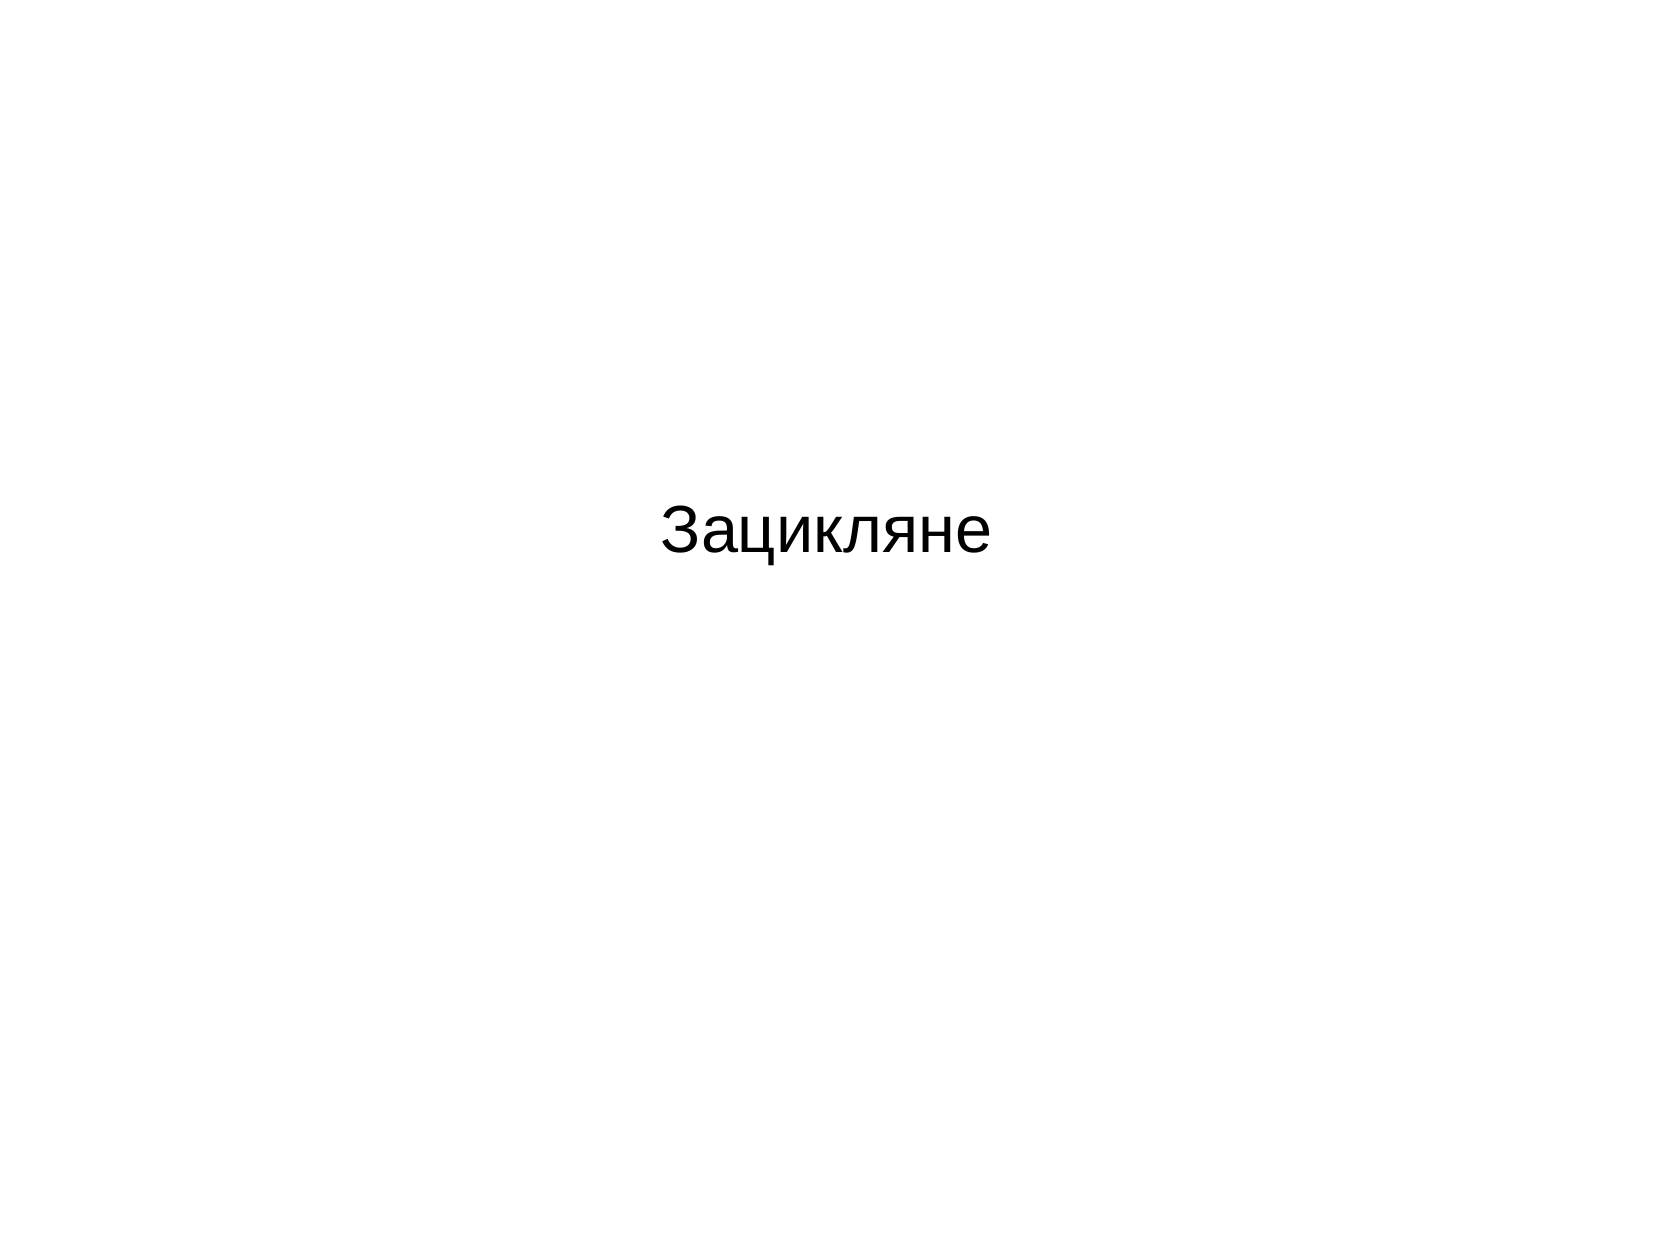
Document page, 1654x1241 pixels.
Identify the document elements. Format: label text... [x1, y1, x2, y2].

subtitle Зацикляне [82, 49, 1571, 1010]
